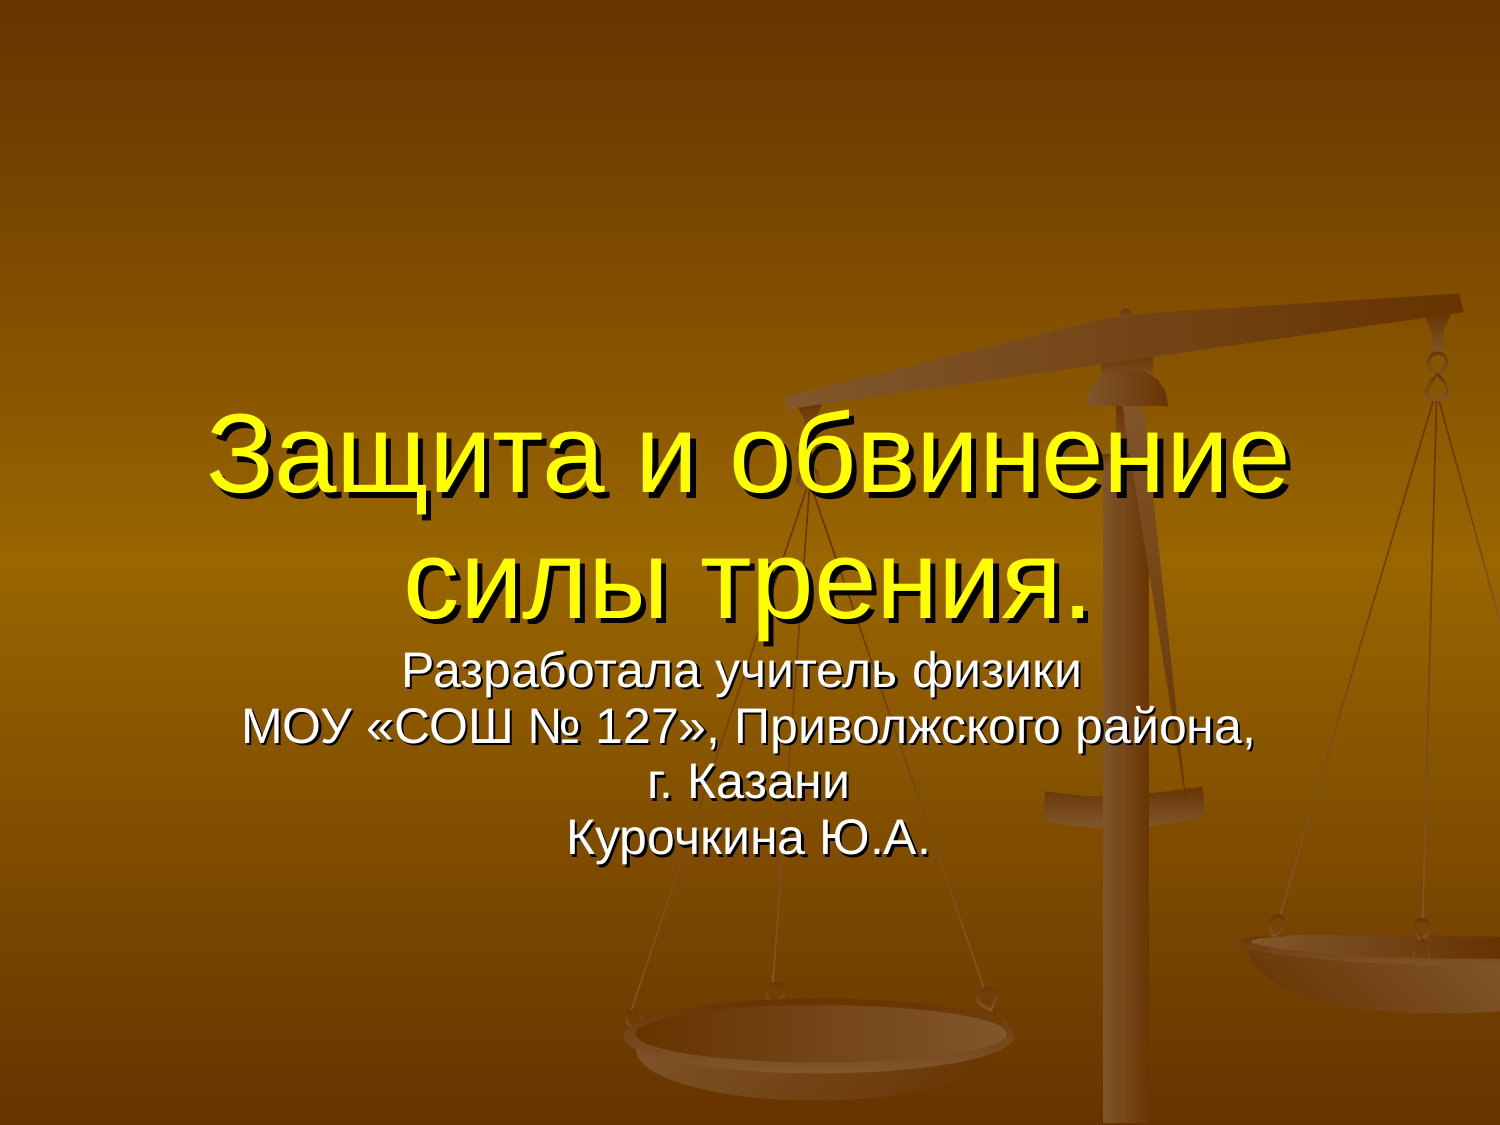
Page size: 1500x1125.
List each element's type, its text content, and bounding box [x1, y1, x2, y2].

title Защита и обвинение силы трения. Разработала учитель физики МОУ «СОШ № 127», Приволжского района, г. Казани Курочкина Ю.А. [135, 160, 1363, 929]
